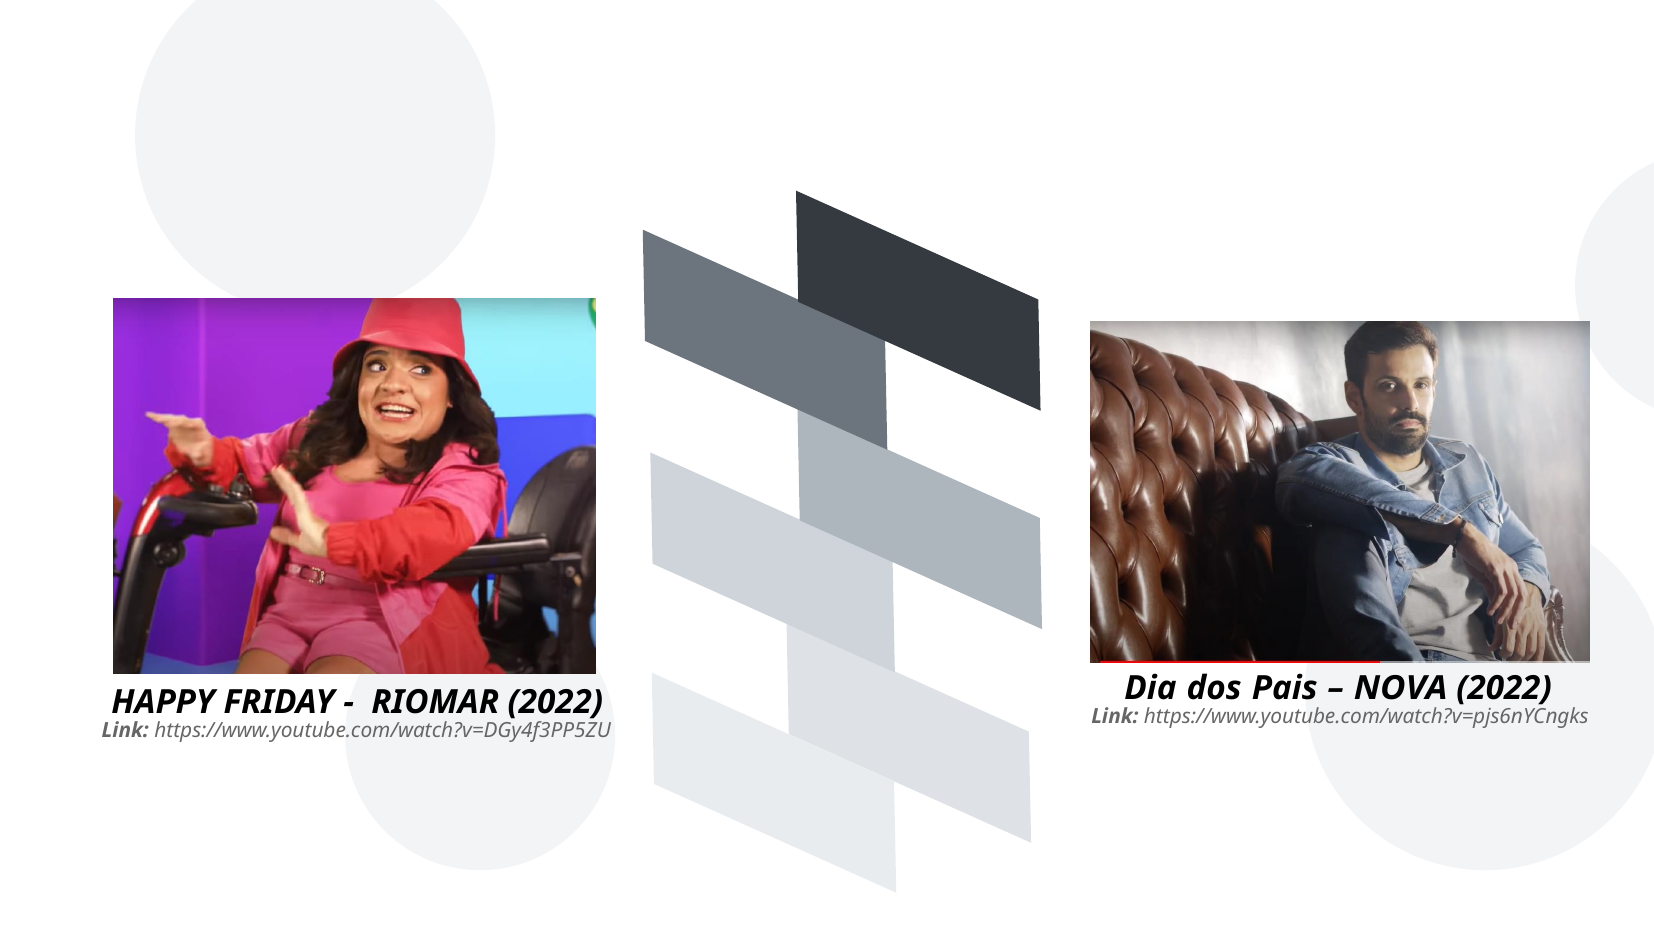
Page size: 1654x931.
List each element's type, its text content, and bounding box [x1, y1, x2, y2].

text_box Dia dos Pais – NOVA (2022) [1100, 656, 1654, 712]
text_box HAPPY FRIDAY - RIOMAR (2022) [46, 670, 660, 726]
text_box Link: https://www.youtube.com/watch?v=pjs6nYCngks [1076, 694, 1622, 840]
text_box [1046, 178, 1642, 931]
text_box Link: https://www.youtube.com/watch?v=DGy4f3PP5ZU [86, 726, 632, 854]
picture [113, 298, 596, 670]
picture [1090, 321, 1590, 663]
